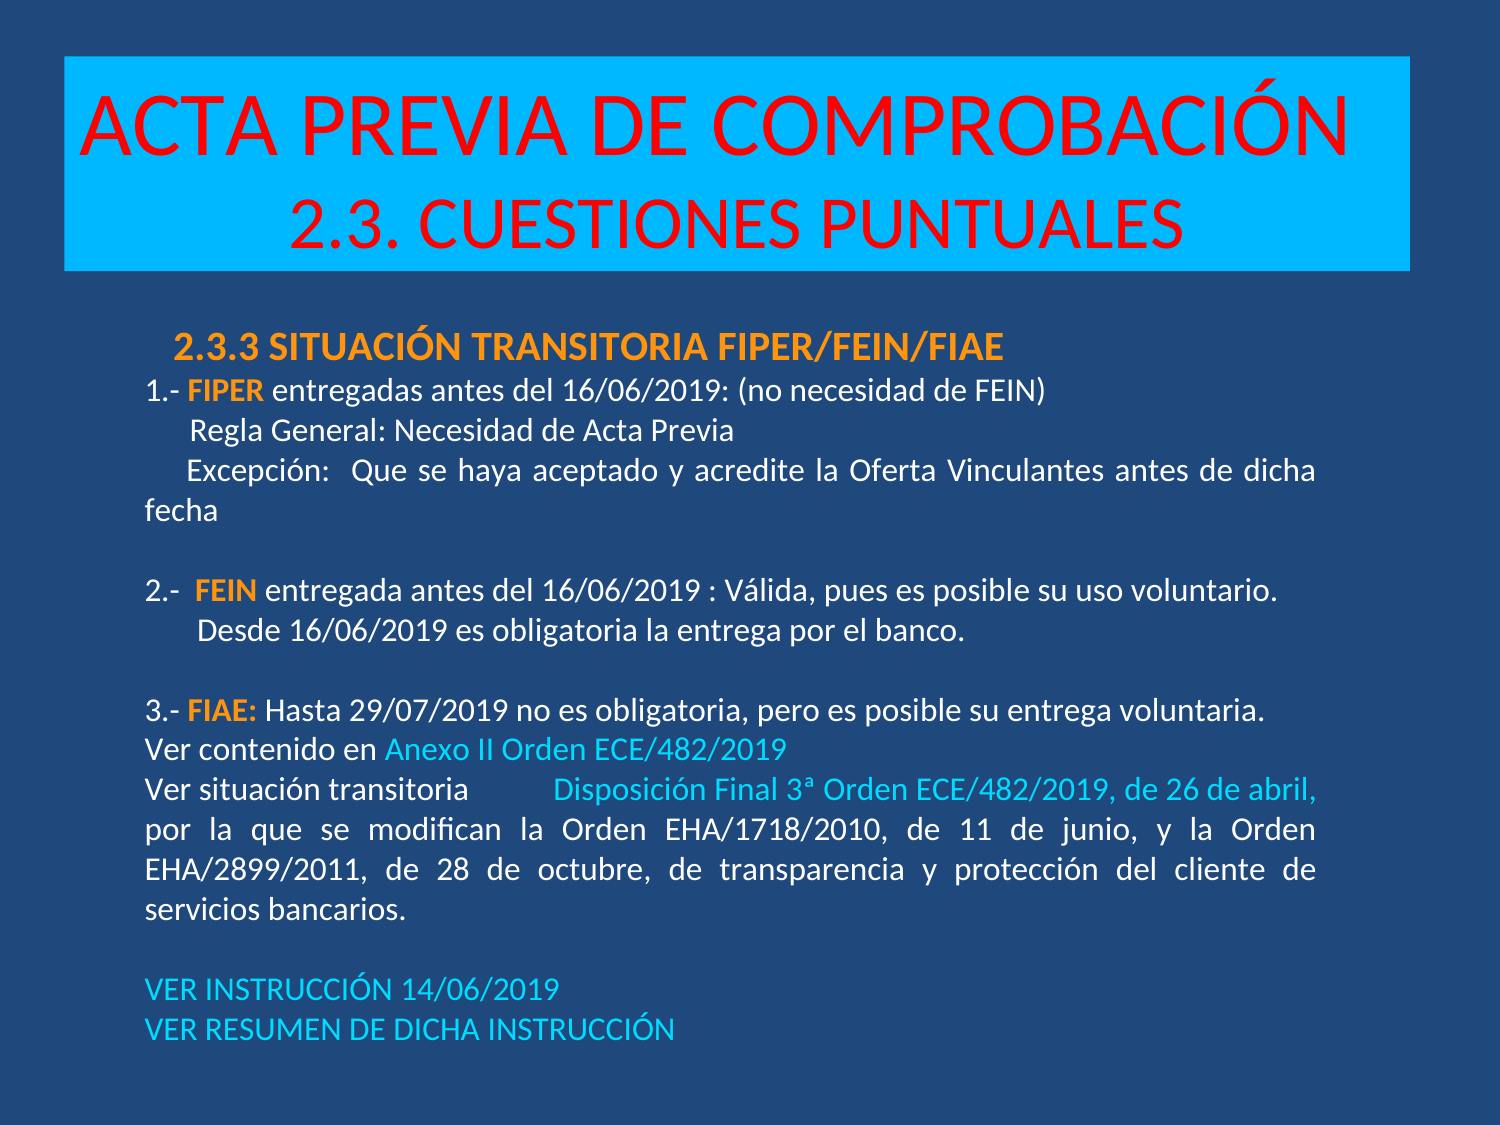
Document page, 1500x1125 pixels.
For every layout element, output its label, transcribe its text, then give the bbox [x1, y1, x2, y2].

text_box 2.3.3 SITUACIÓN TRANSITORIA FIPER/FEIN/FIAE 1.- FIPER entregadas antes del 16/06/2019: (no necesidad de FEIN) Regla General: Necesidad de Acta Previa Excepción: Que se haya aceptado y acredite la Oferta Vinculantes antes de dicha fecha 2.- FEIN entregada antes del 16/06/2019 : Válida, pues es posible su uso voluntario. Desde 16/06/2019 es obligatoria la entrega por el banco. 3.- FIAE: Hasta 29/07/2019 no es obligatoria, pero es posible su entrega voluntaria. Ver contenido en Anexo II Orden ECE/482/2019 Ver situación transitoria Disposición Final 3ª Orden ECE/482/2019, de 26 de abril, por la que se modifican la Orden EHA/1718/2010, de 11 de junio, y la Orden EHA/2899/2011, de 28 de octubre, de transparencia y protección del cliente de servicios bancarios. VER INSTRUCCIÓN 14/06/2019 VER RESUMEN DE DICHA INSTRUCCIÓN [129, 310, 1333, 966]
text_box ACTA PREVIA DE COMPROBACIÓN 2.3. CUESTIONES PUNTUALES [64, 56, 1410, 272]
